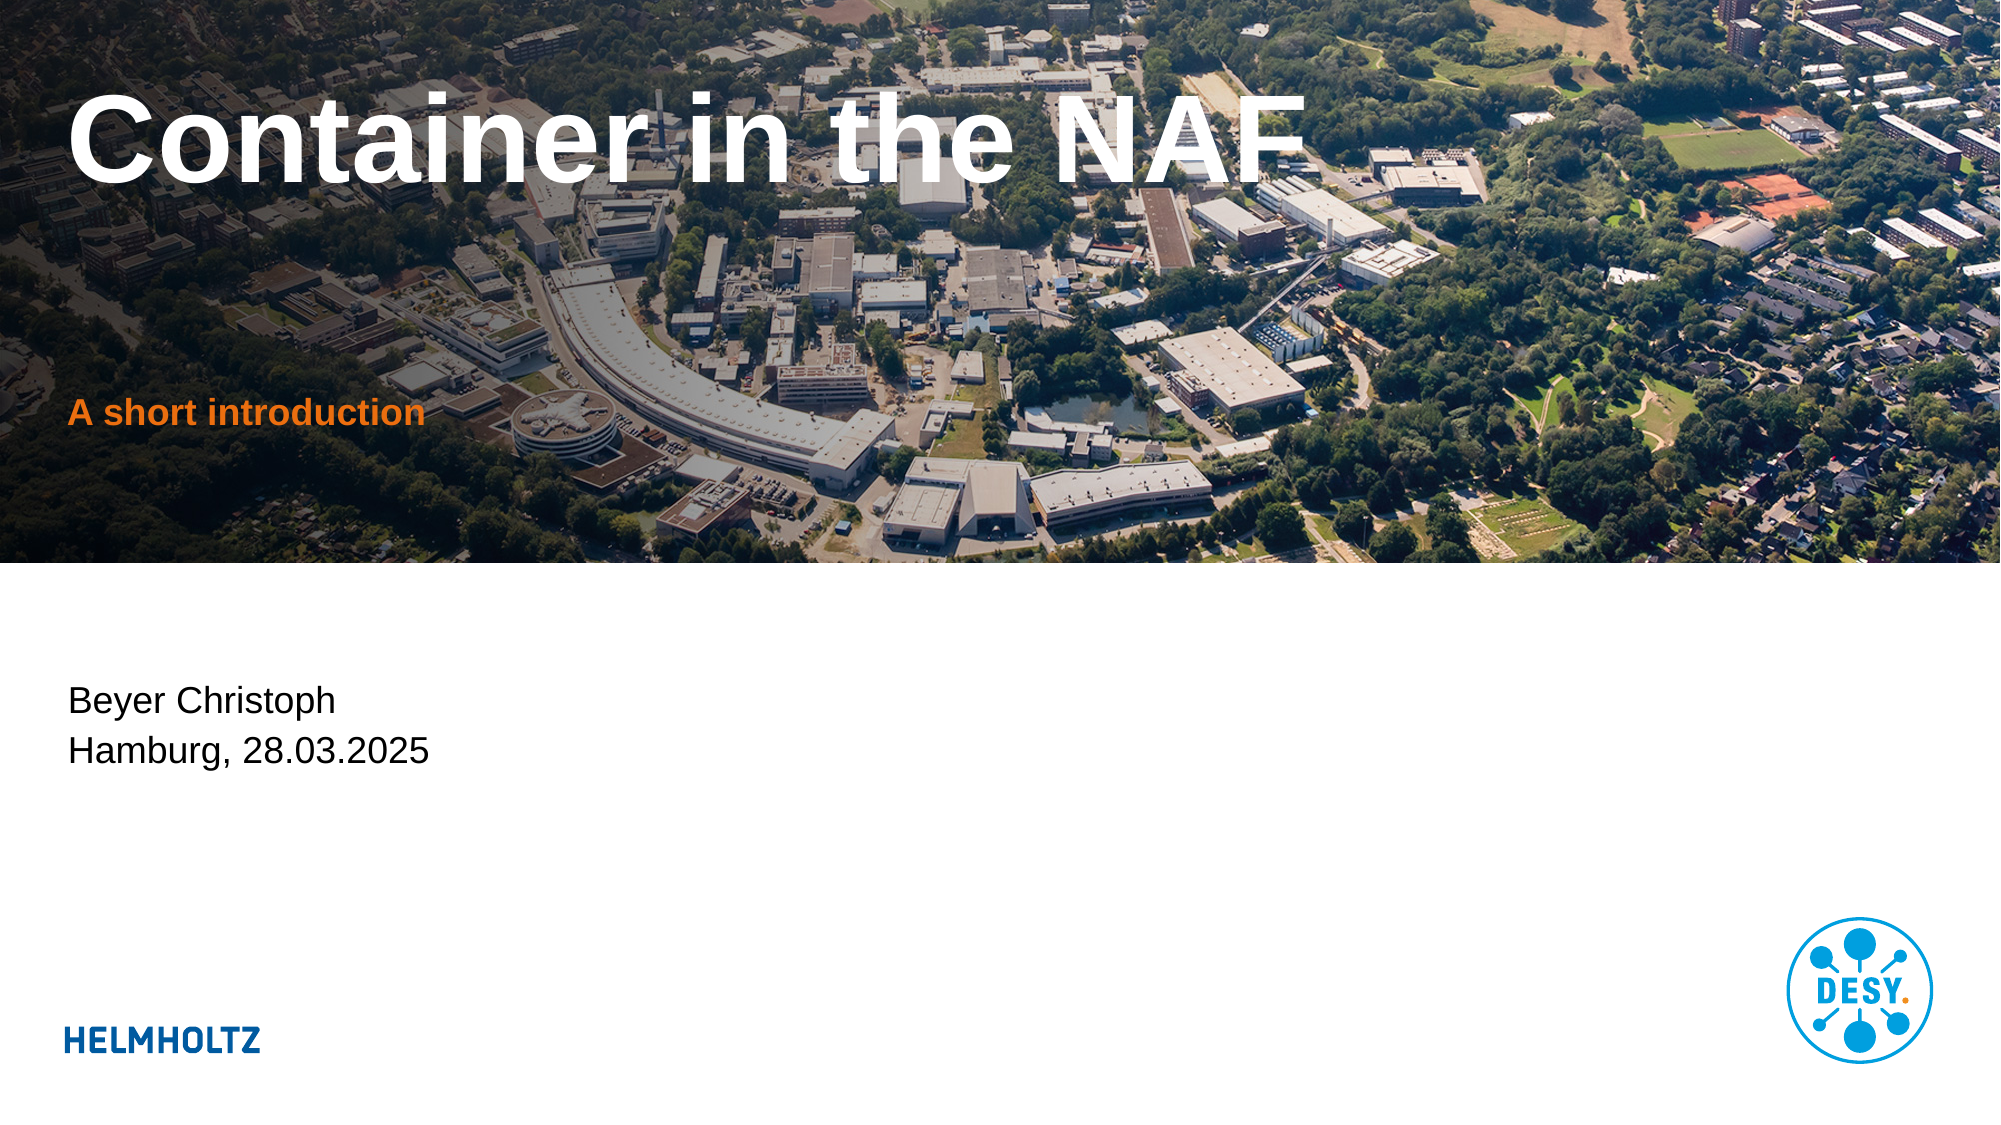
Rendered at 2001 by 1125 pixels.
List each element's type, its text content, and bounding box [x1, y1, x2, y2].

picture [0, 0, 2000, 563]
list Beyer Christoph Hamburg, 28.03.2025 [67, 672, 1933, 787]
title Container in the NAF [66, 57, 1933, 238]
subtitle A short introduction [66, 383, 1933, 529]
